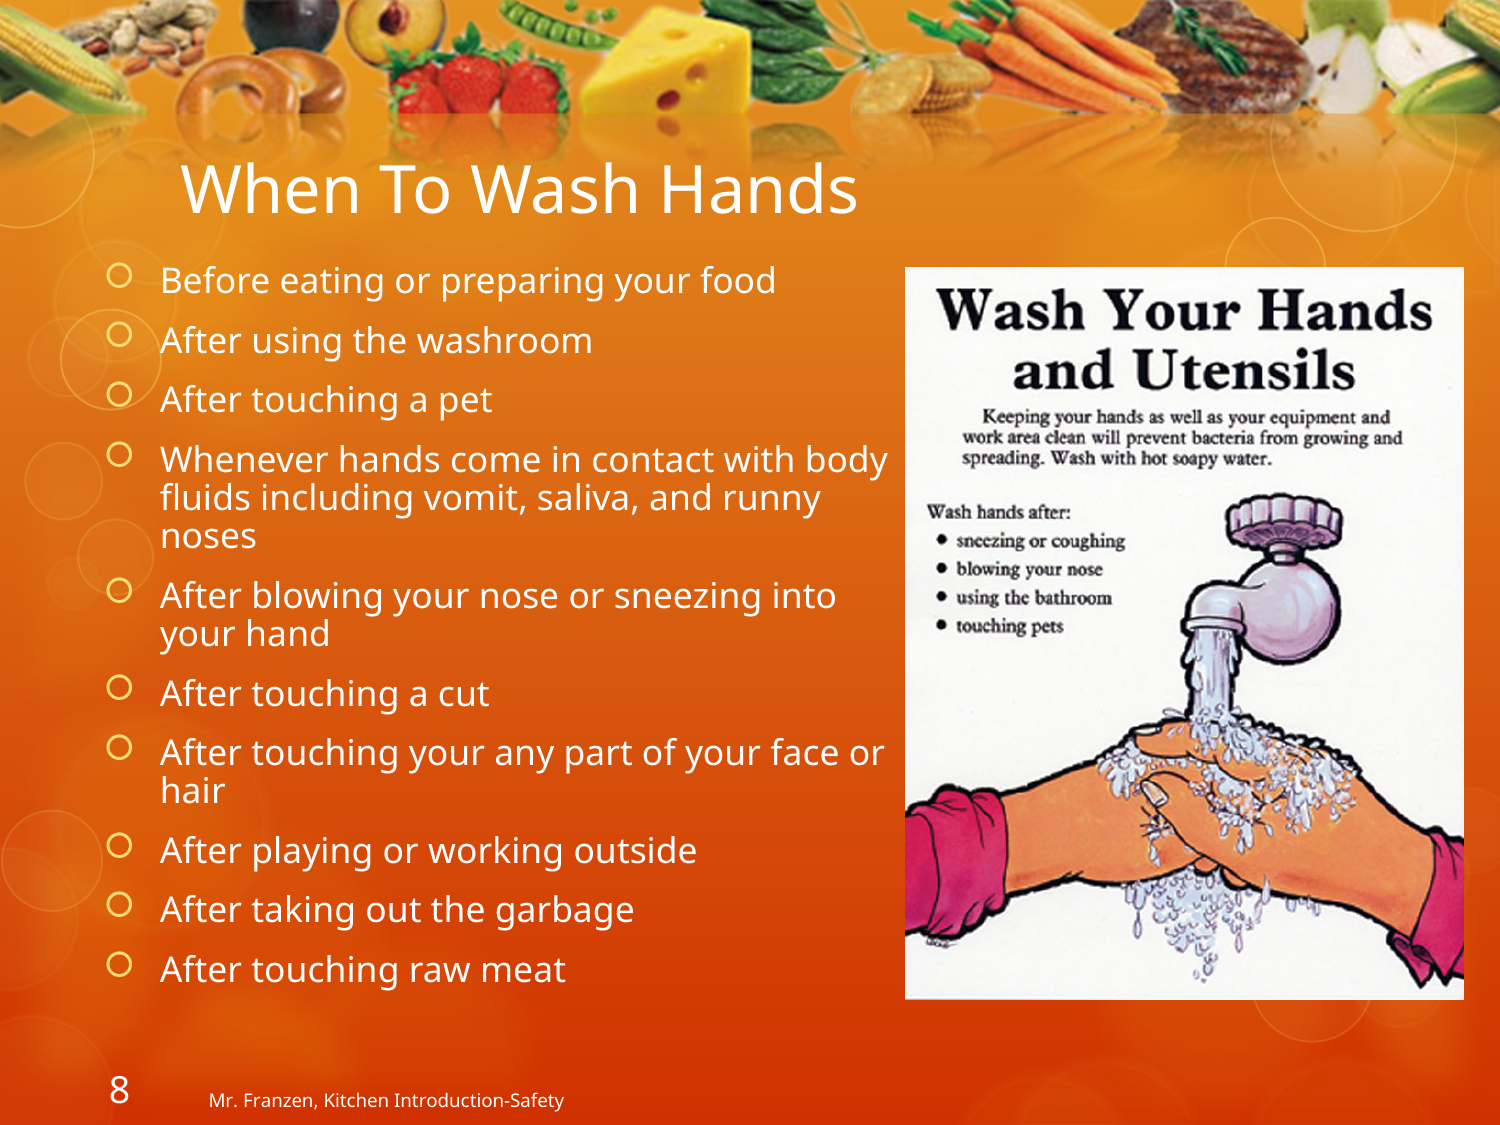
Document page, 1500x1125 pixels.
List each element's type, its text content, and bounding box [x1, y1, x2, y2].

text_box <number> [93, 1058, 194, 1119]
list Before eating or preparing your food After using the washroom After touching a pet Whenever hands come in contact with body fluids including vomit, saliva, and runny noses After blowing your nose or sneezing into your hand After touching a cut After touching your any part of your face or hair After playing or working outside After taking out the garbage After touching raw meat [88, 255, 906, 1024]
picture [0, 0, 1500, 1125]
text_box Mr. Franzen, Kitchen Introduction-Safety [194, 1058, 1057, 1119]
title When To Wash Hands [165, 110, 1335, 263]
